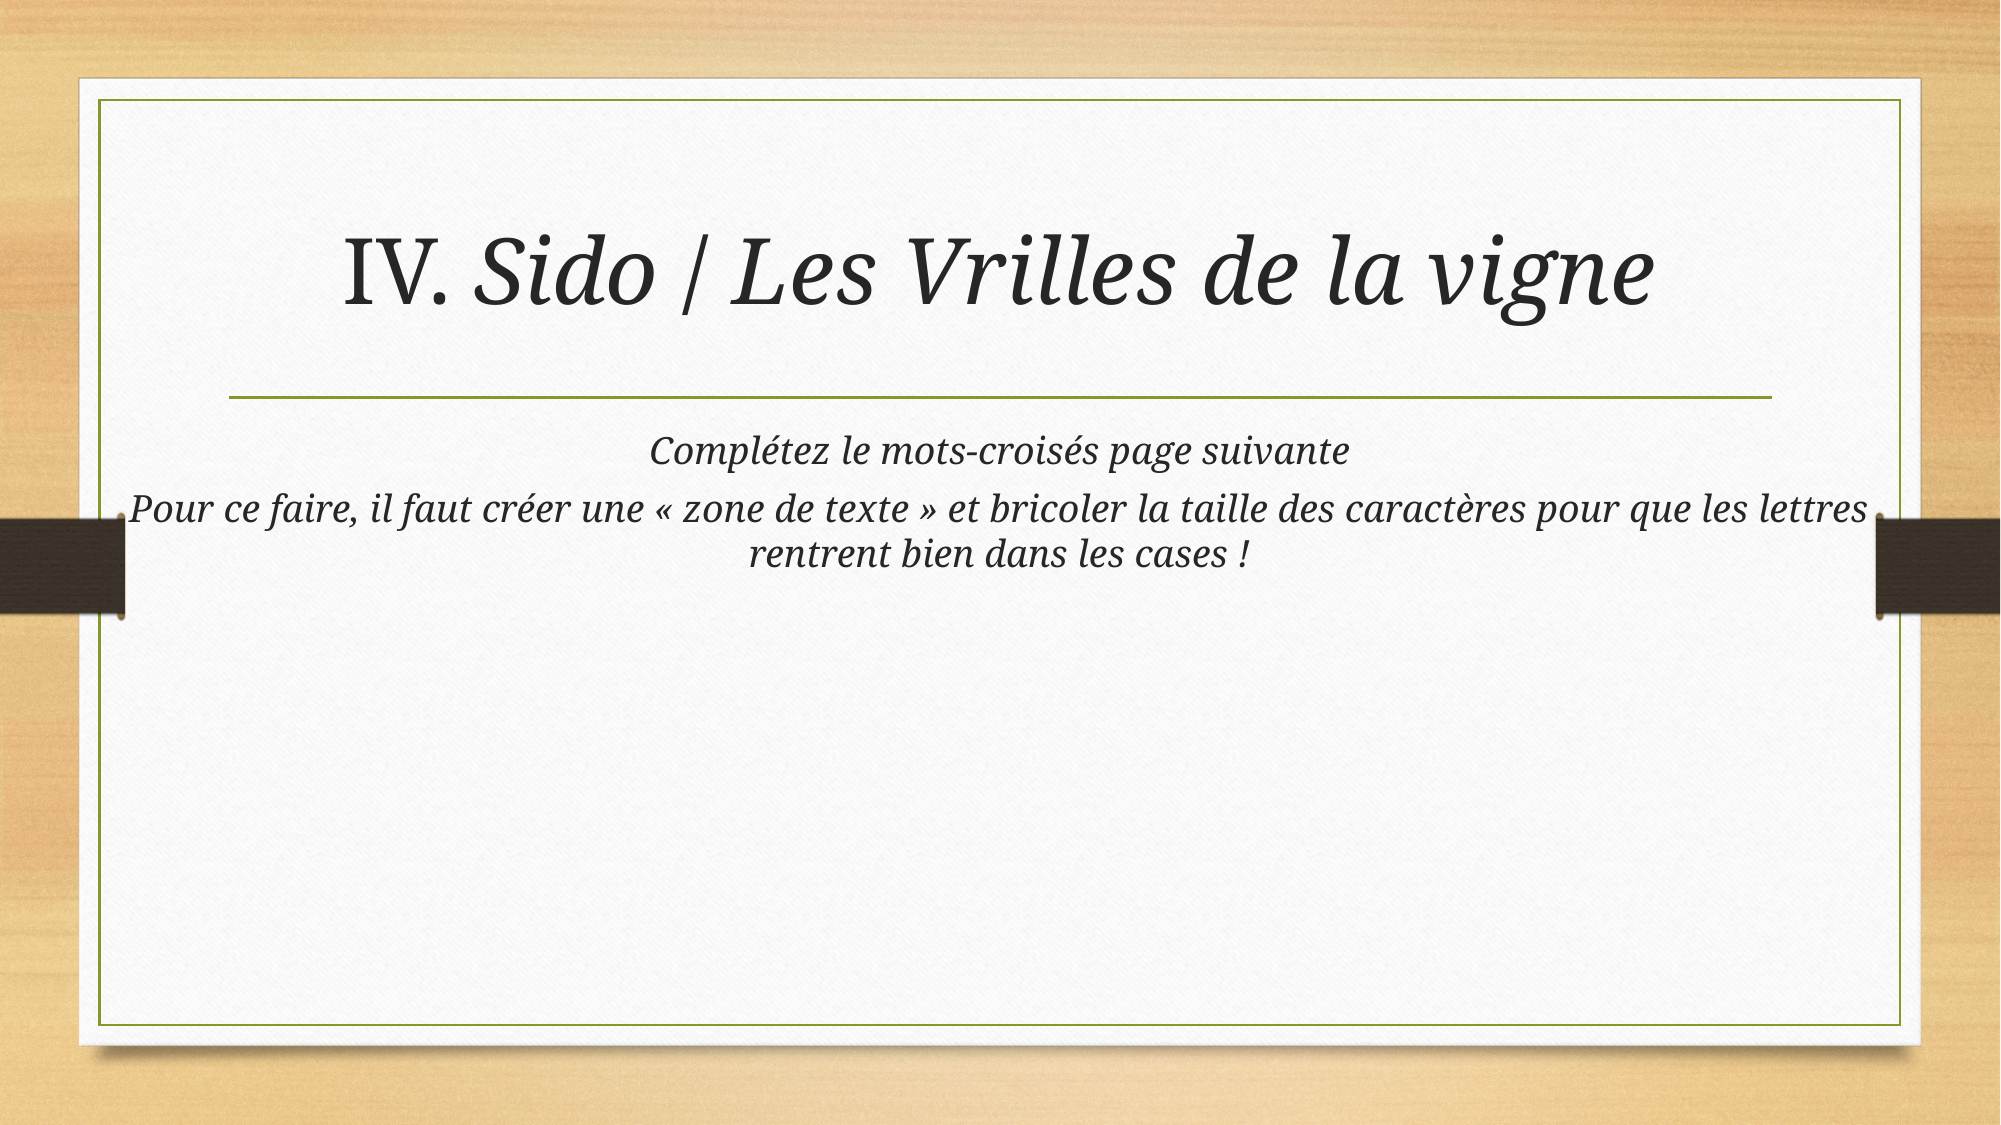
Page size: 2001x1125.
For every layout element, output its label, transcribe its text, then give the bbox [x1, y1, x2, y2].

title IV. Sido / Les Vrilles de la vigne [212, 161, 1788, 376]
text_box Complétez le mots-croisés page suivante Pour ce faire, il faut créer une « zone de texte » et bricoler la taille des caractères pour que les lettres rentrent bien dans les cases ! [100, 419, 1900, 499]
